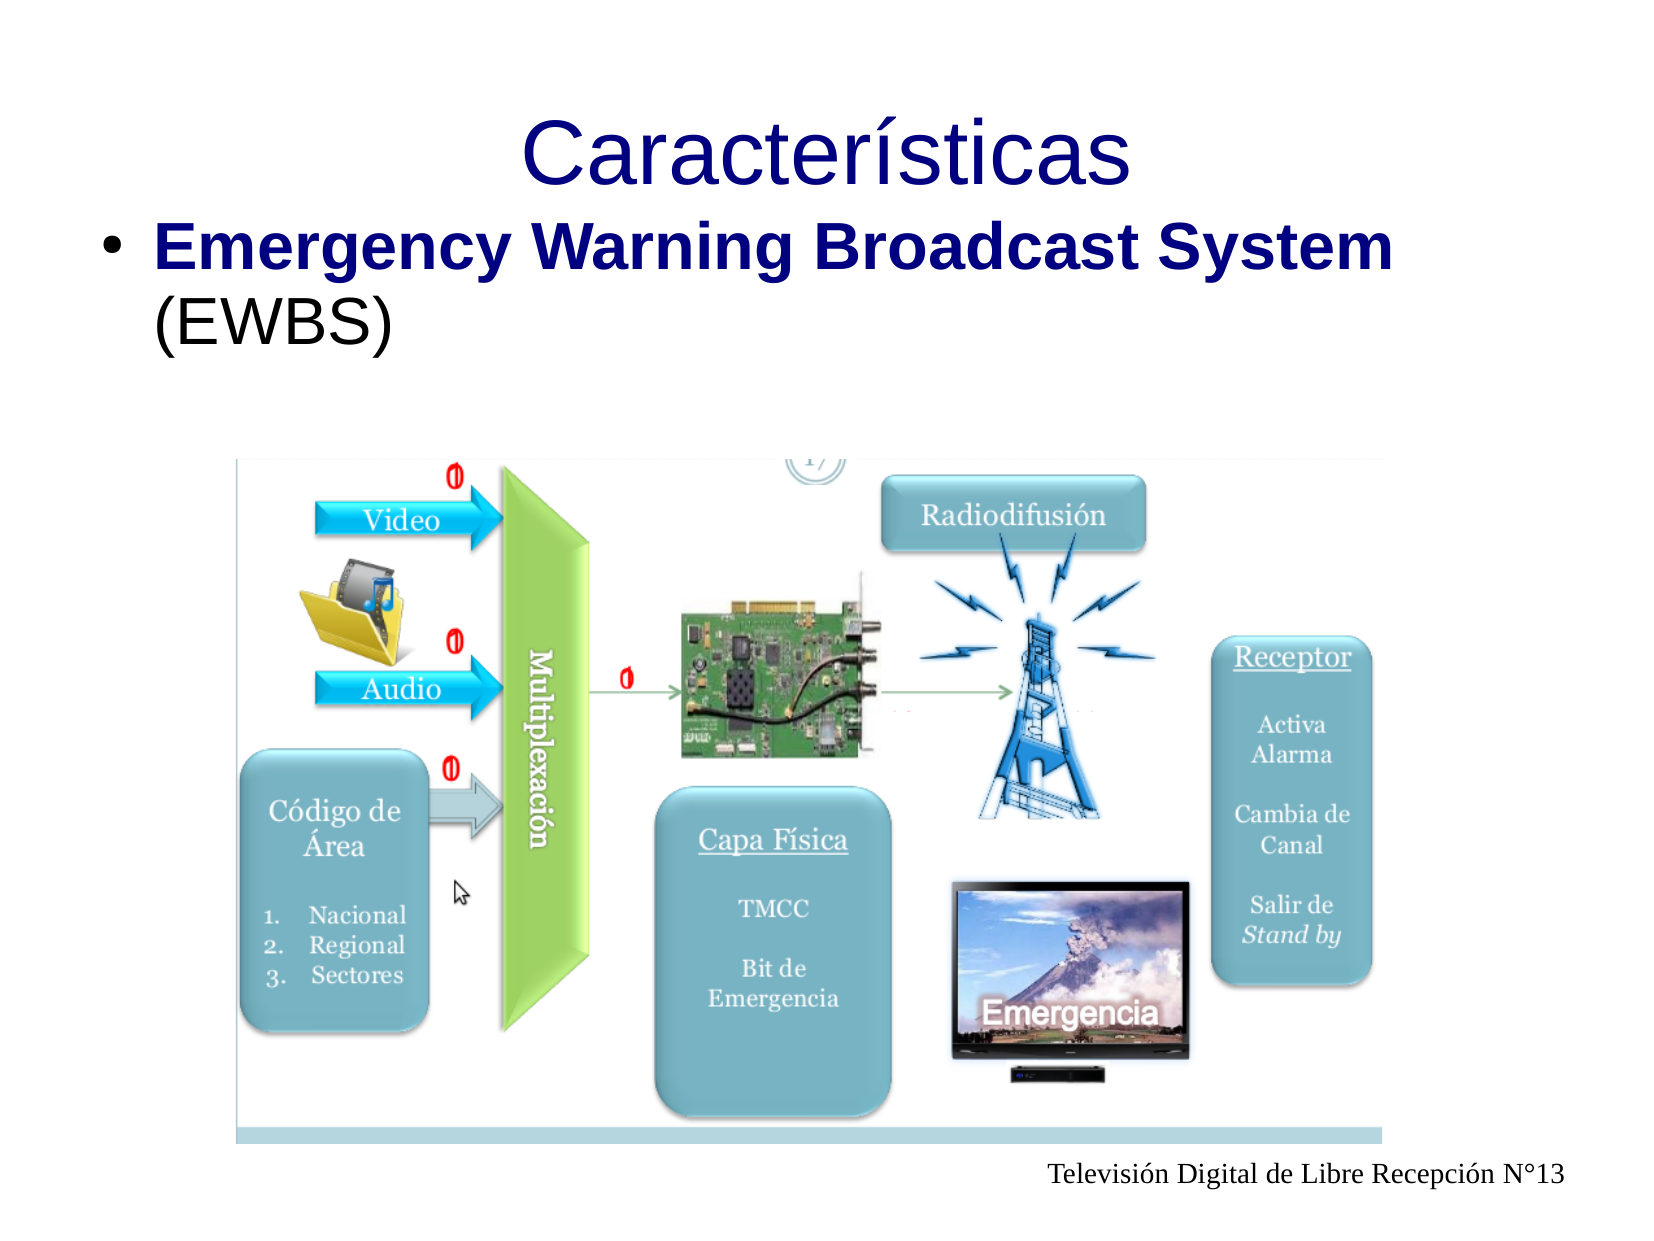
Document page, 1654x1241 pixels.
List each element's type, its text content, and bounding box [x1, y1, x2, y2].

title Características [82, 49, 1571, 257]
list Emergency Warning Broadcast System (EWBS) [82, 209, 1538, 1144]
picture [204, 459, 1383, 1144]
